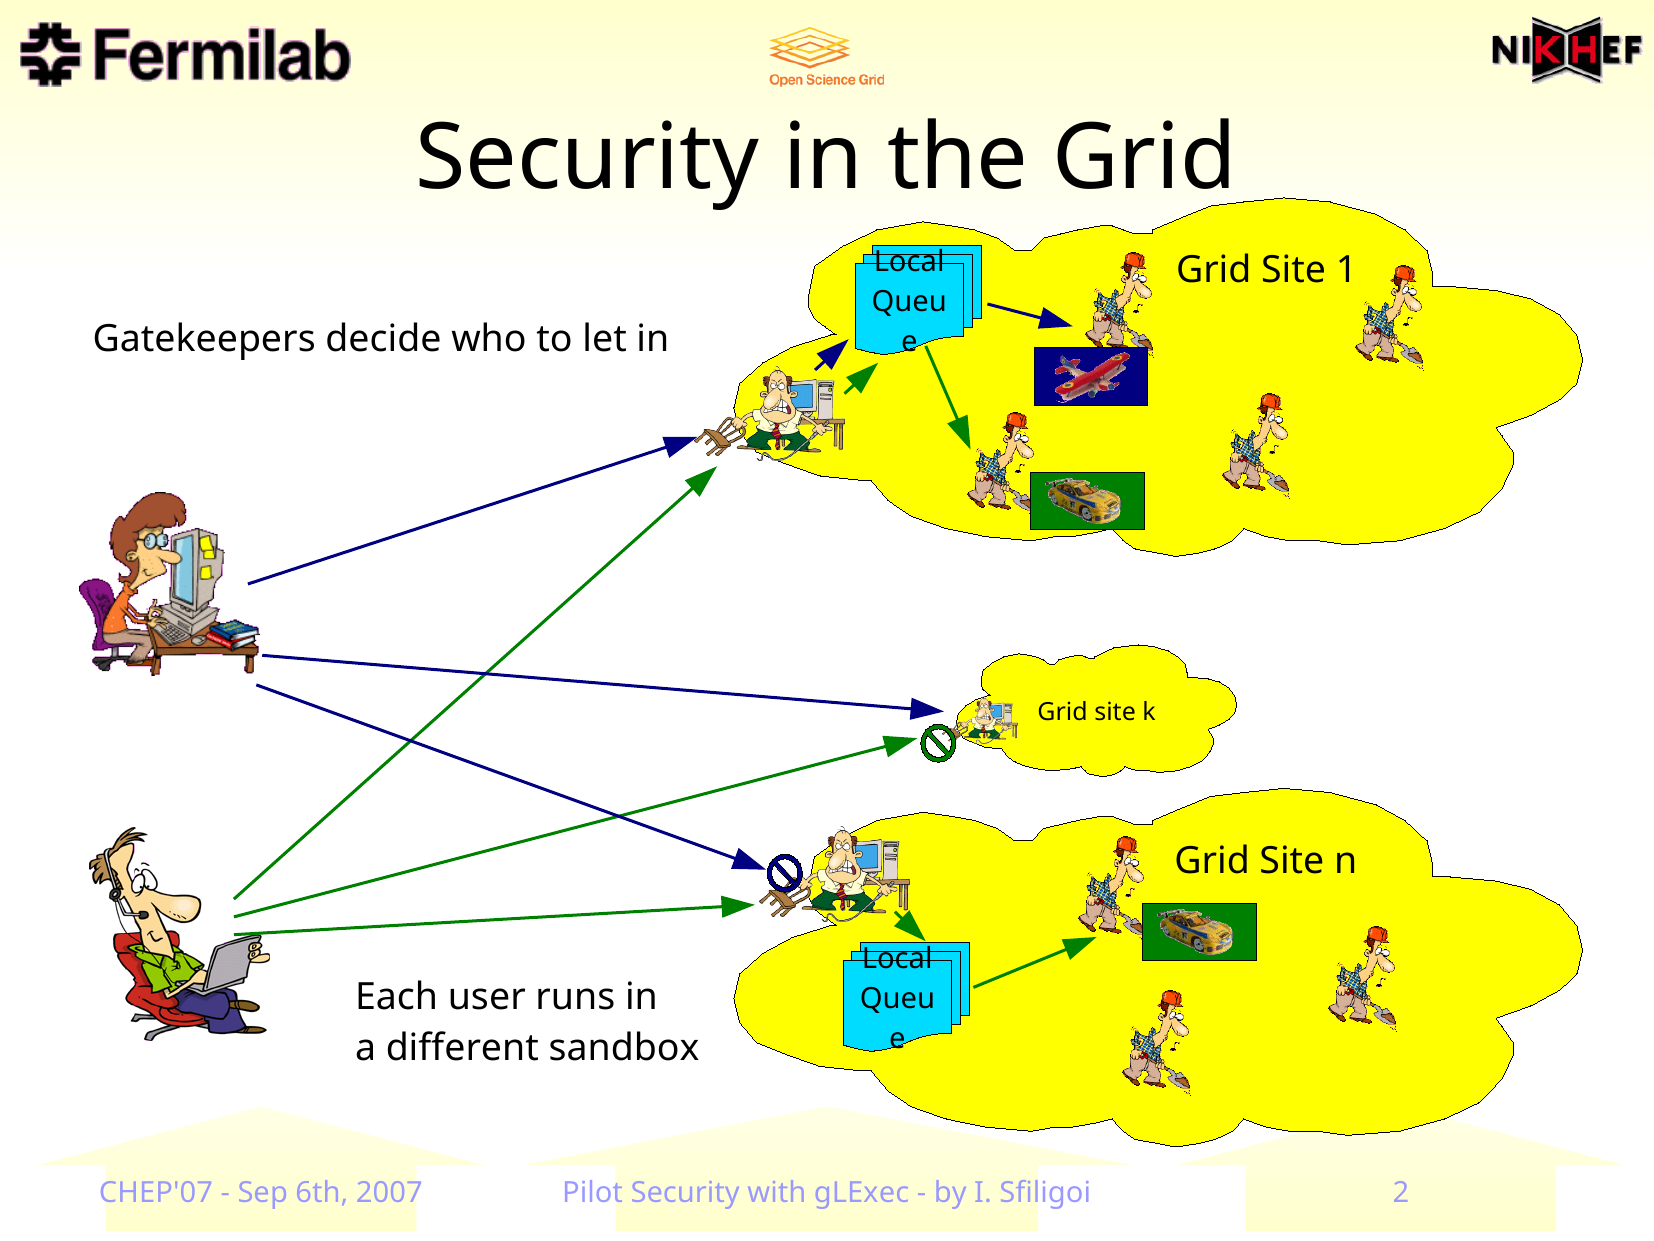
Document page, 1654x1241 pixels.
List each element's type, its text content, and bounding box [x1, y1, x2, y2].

text_box Grid Site n [733, 788, 1583, 1147]
text_box Gatekeepers decide who to let in [78, 304, 659, 362]
text_box [767, 854, 803, 893]
picture [20, 22, 351, 87]
picture [1157, 909, 1233, 955]
text_box [1034, 347, 1148, 406]
text_box Grid Site 1 [759, 197, 1583, 557]
picture [1078, 836, 1146, 942]
picture [1045, 478, 1121, 524]
text_box Each user runs in a different sandbox [340, 962, 698, 1063]
picture [942, 730, 951, 744]
picture [1328, 926, 1397, 1032]
text_box Local Queue [843, 942, 970, 1052]
text_box [1142, 903, 1257, 961]
picture [1085, 252, 1154, 358]
picture [1492, 16, 1643, 84]
title Security in the Grid [82, 49, 1571, 257]
picture [1222, 393, 1290, 499]
picture [89, 827, 270, 1041]
text_box Local Queue [855, 245, 982, 355]
picture [1054, 352, 1130, 403]
picture [79, 492, 260, 676]
picture [694, 366, 845, 461]
picture [769, 26, 884, 49]
picture [1355, 265, 1424, 371]
text_box Grid site k [977, 644, 1237, 777]
picture [942, 696, 1018, 744]
text_box [1030, 472, 1145, 530]
picture [759, 826, 910, 922]
text_box [920, 724, 956, 763]
picture [967, 412, 1036, 518]
picture [1122, 990, 1191, 1096]
